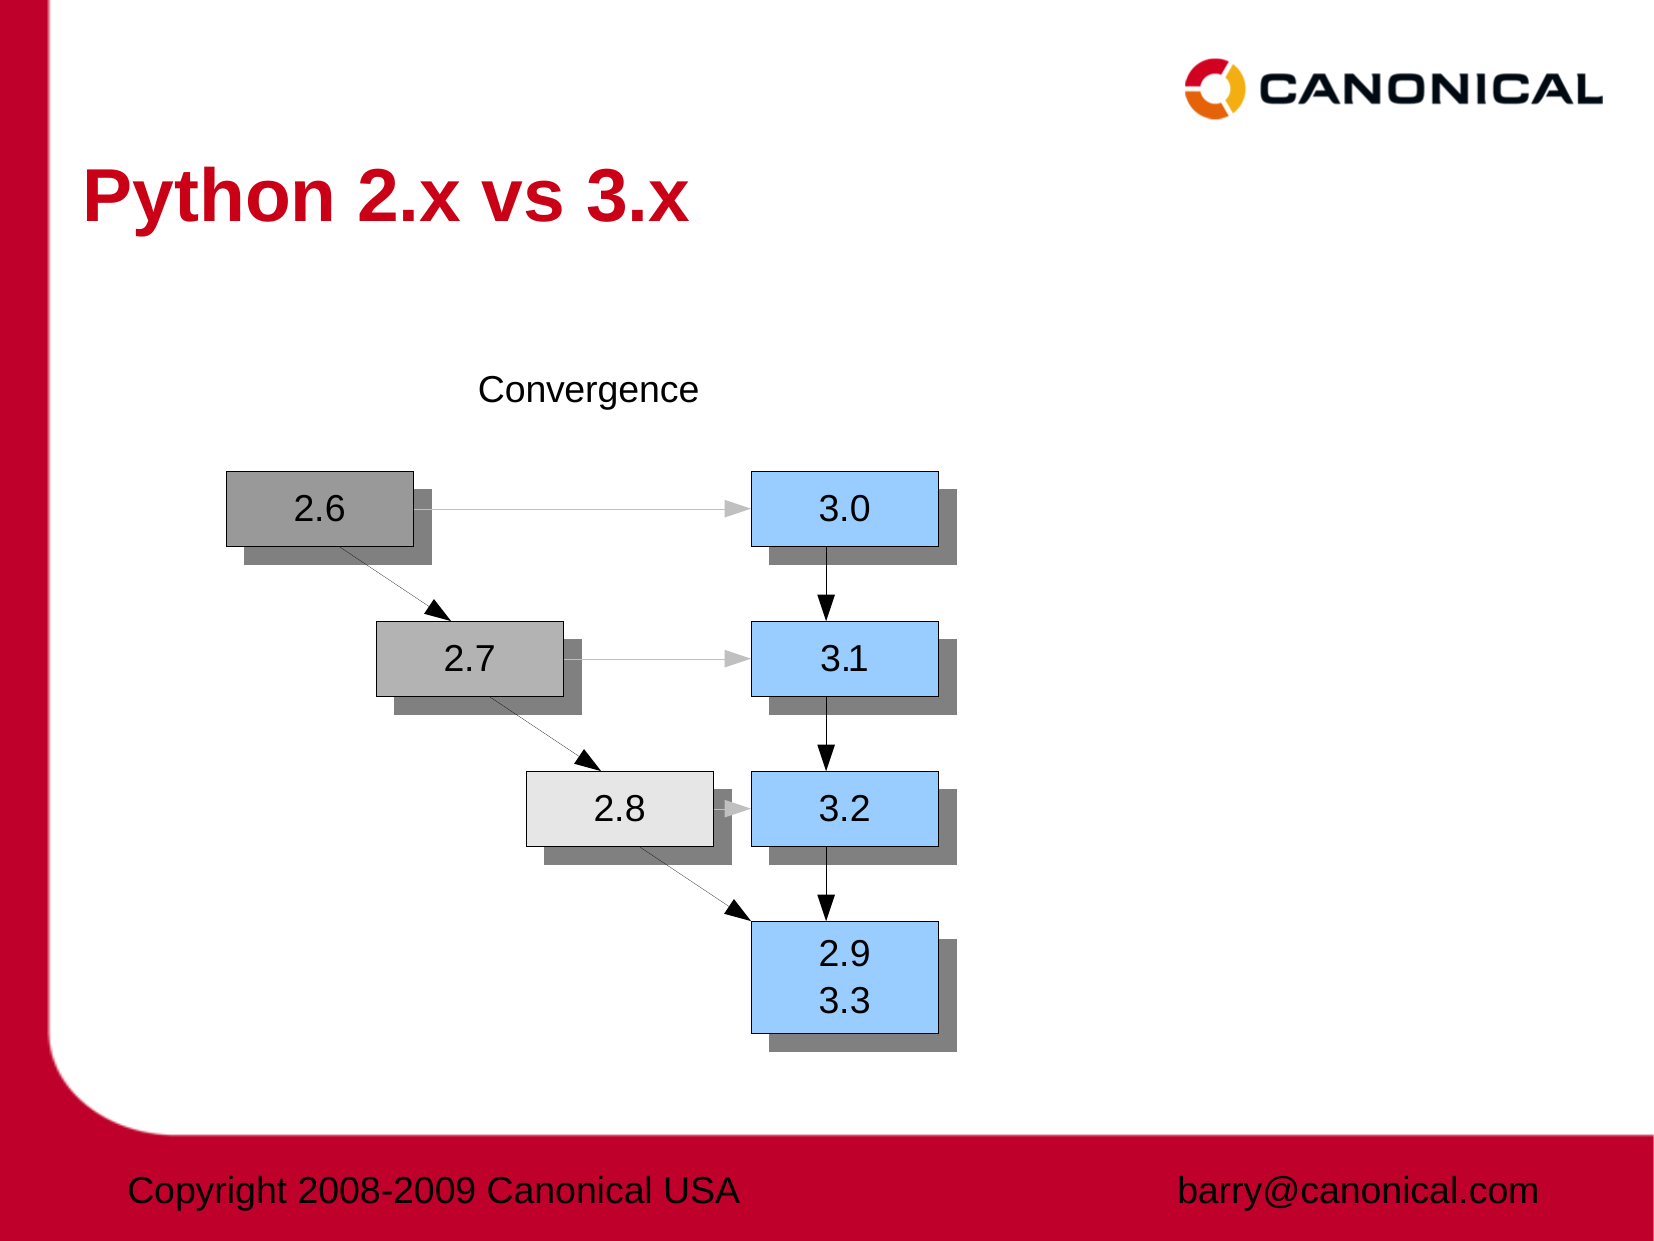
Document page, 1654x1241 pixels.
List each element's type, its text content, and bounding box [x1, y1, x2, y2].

picture [0, 0, 1654, 1241]
title Python 2.x vs 3.x [82, 104, 1571, 287]
chart [82, 290, 1571, 1109]
